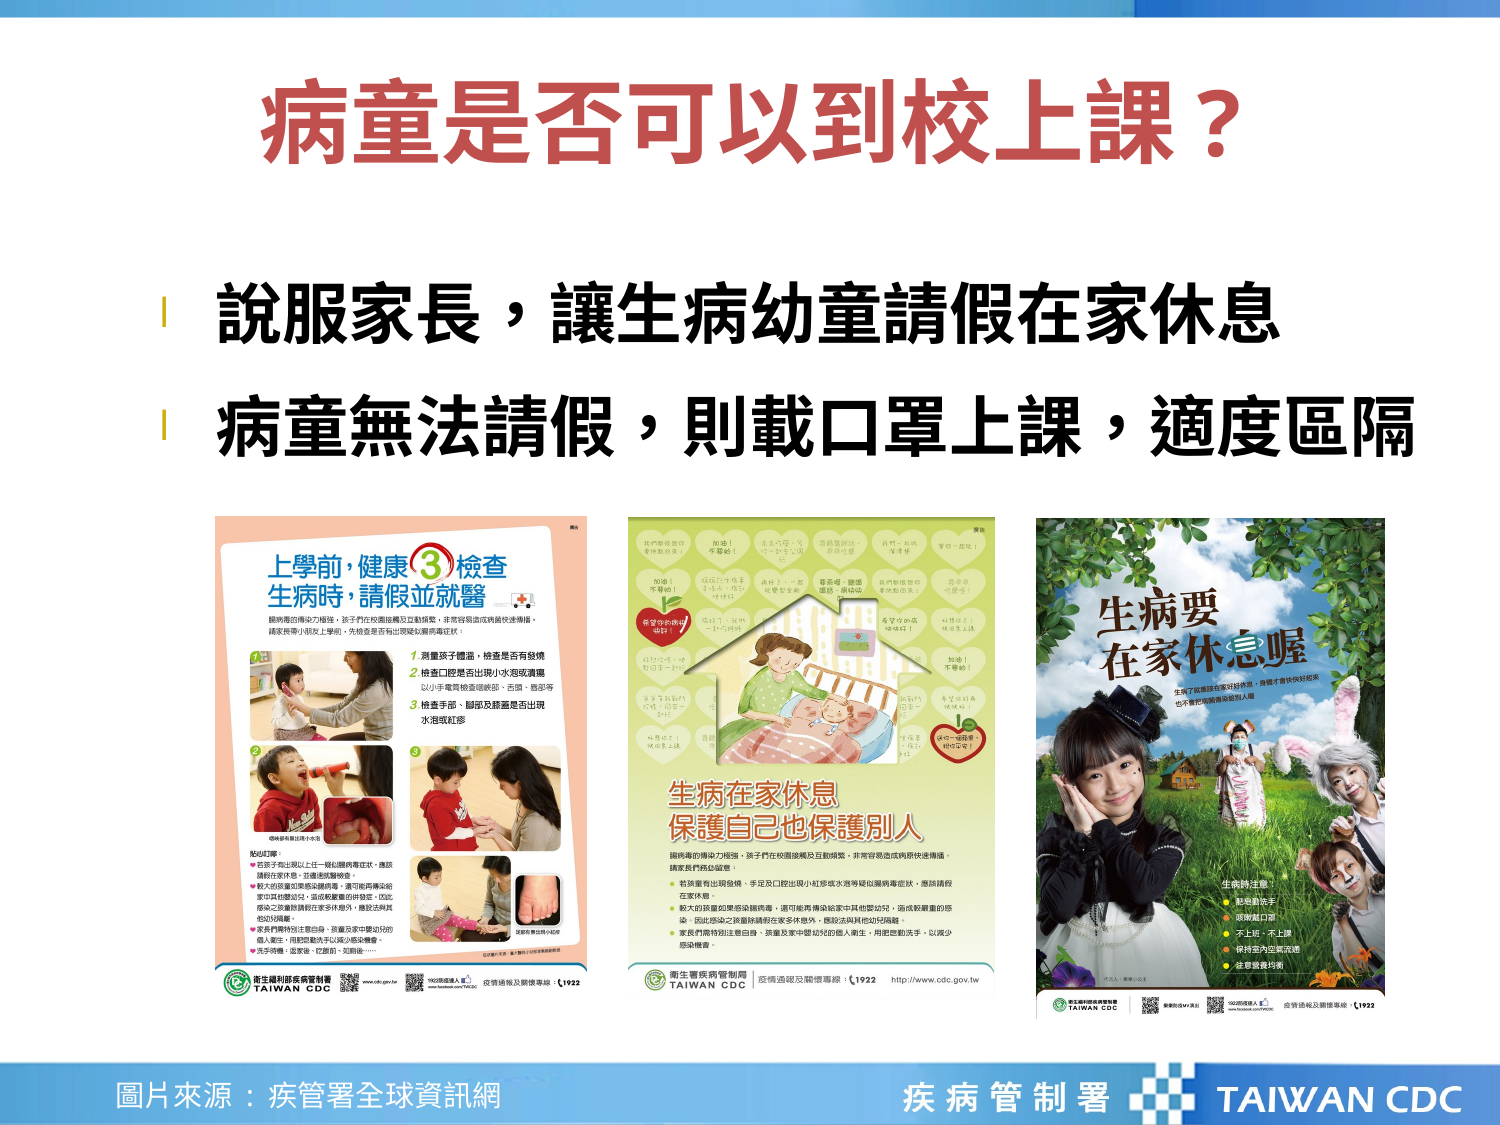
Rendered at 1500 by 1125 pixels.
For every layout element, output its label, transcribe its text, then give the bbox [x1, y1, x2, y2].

picture [1036, 518, 1385, 1019]
text_box 圖片來源 : 疾管署全球資訊網 [101, 1070, 517, 1120]
list 說服家長，讓生病幼童請假在家休息 病童無法請假，則載口罩上課，適度區隔 [144, 248, 1443, 496]
picture [628, 517, 995, 999]
title 病童是否可以到校上課? [75, 25, 1426, 214]
picture [215, 516, 587, 999]
